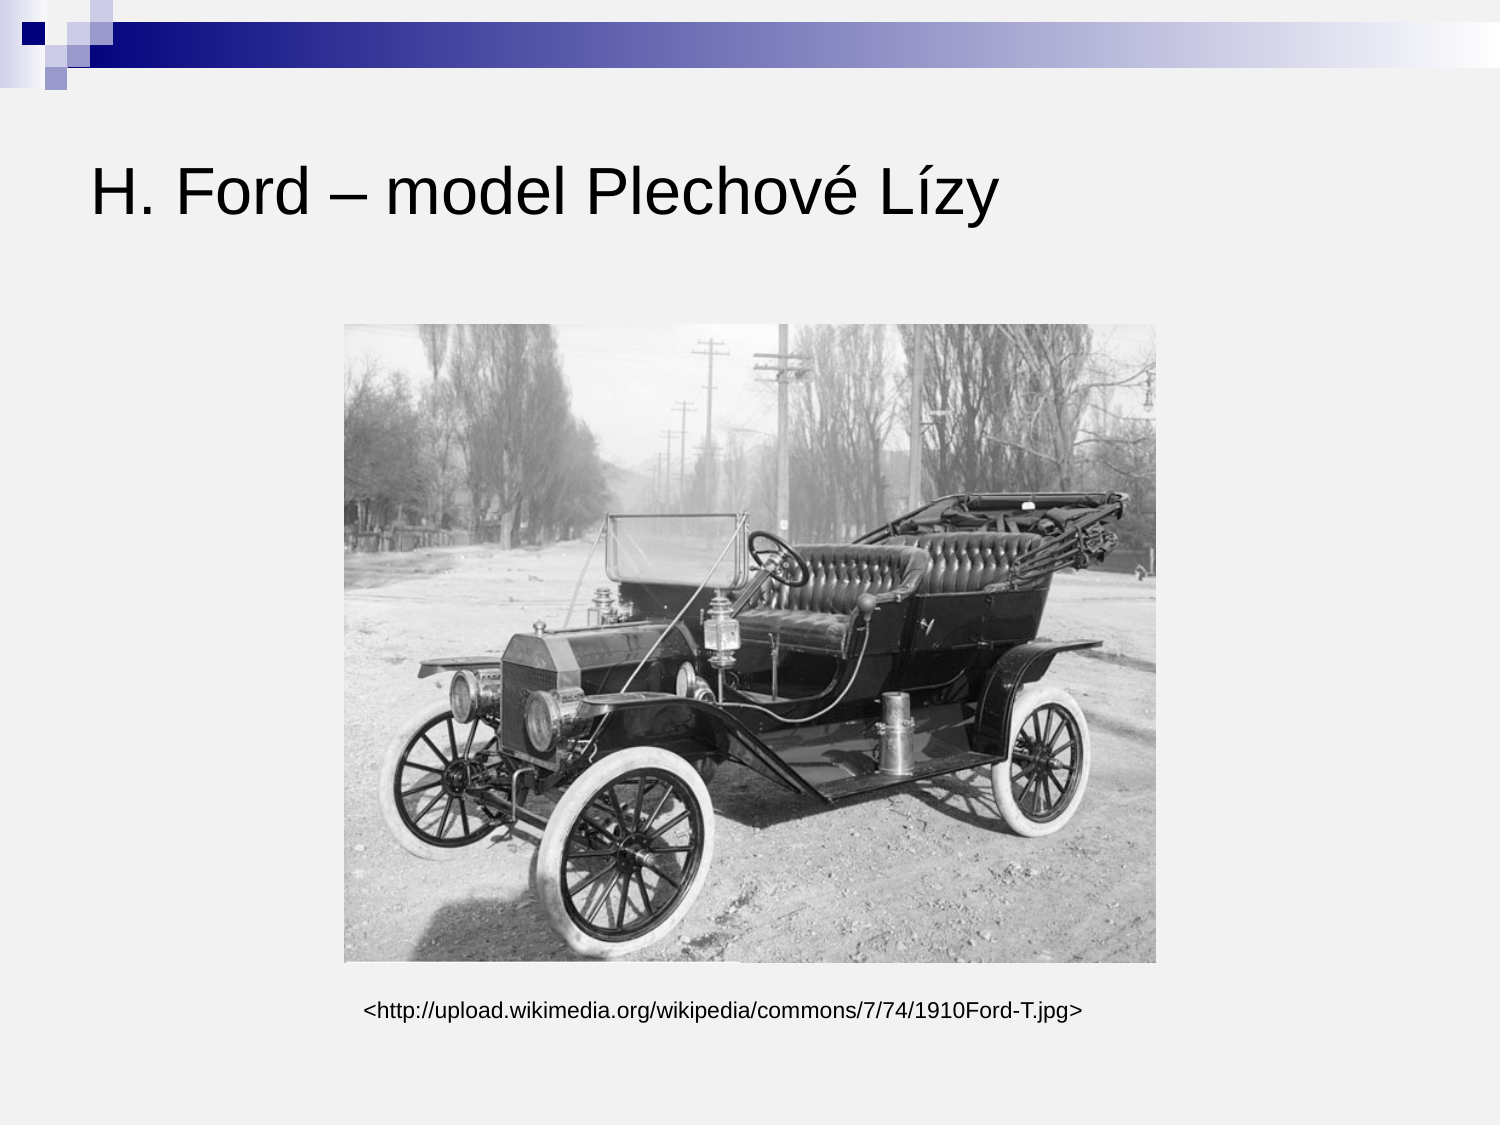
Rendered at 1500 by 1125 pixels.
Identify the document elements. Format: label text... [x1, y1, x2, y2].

picture [344, 324, 1156, 963]
title H. Ford – model Plechové Lízy [75, 75, 1426, 300]
text_box <http://upload.wikimedia.org/wikipedia/commons/7/74/1910Ford-T.jpg> [348, 988, 1098, 1030]
